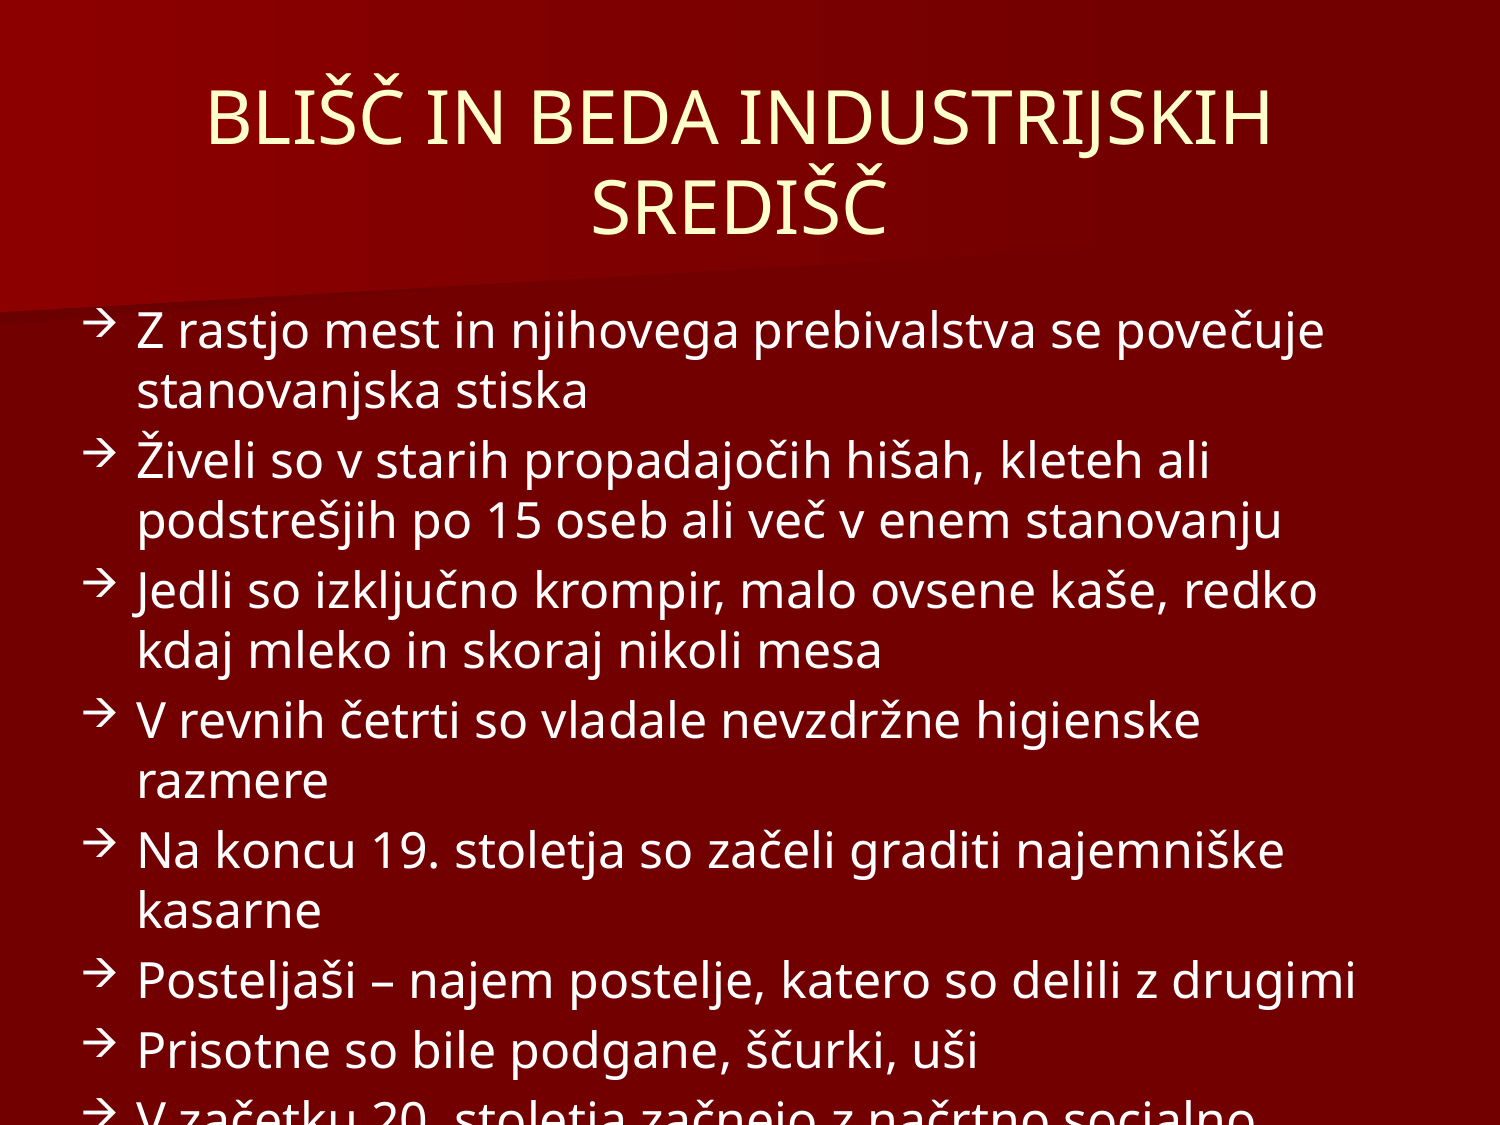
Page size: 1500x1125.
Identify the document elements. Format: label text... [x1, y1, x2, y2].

list Z rastjo mest in njihovega prebivalstva se povečuje stanovanjska stiska Živeli so v starih propadajočih hišah, kleteh ali podstrešjih po 15 oseb ali več v enem stanovanju Jedli so izključno krompir, malo ovsene kaše, redko kdaj mleko in skoraj nikoli mesa V revnih četrti so vladale nevzdržne higienske razmere Na koncu 19. stoletja so začeli graditi najemniške kasarne Posteljaši – najem postelje, katero so delili z drugimi Prisotne so bile podgane, ščurki, uši V začetku 20. stoletja začnejo z načrtno socialno stanovanjsko gradnjo [64, 290, 1415, 1087]
title BLIŠČ IN BEDA INDUSTRIJSKIH SREDIŠČ [64, 66, 1415, 254]
